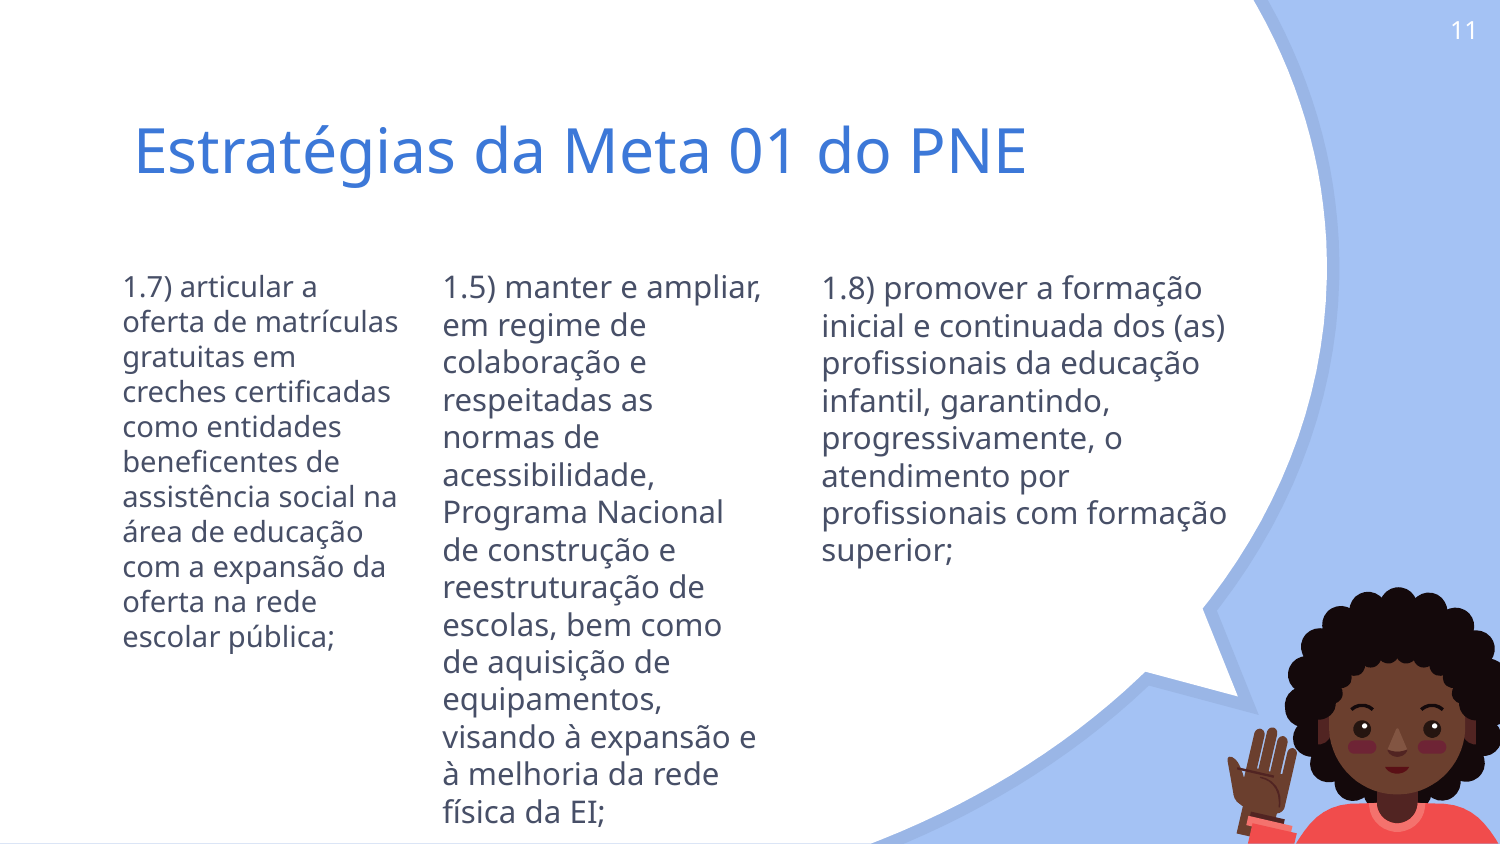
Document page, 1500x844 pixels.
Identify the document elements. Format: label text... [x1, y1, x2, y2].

title Estratégias da Meta 01 do PNE [118, 78, 1346, 201]
slide_number <número> [1403, 0, 1494, 65]
list 1.5) manter e ampliar, em regime de colaboração e respeitadas as normas de acessibilidade, Programa Nacional de construção e reestruturação de escolas, bem como de aquisição de equipamentos, visando à expansão e à melhoria da rede física da EI; [427, 252, 780, 721]
list 1.8) promover a formação inicial e continuada dos (as) profissionais da educação infantil, garantindo, progressivamente, o atendimento por profissionais com formação superior; [806, 253, 1264, 722]
text_box [1227, 587, 1500, 844]
list 1.7) articular a oferta de matrículas gratuitas em creches certificadas como entidades beneficentes de assistência social na área de educação com a expansão da oferta na rede escolar pública; [107, 253, 423, 722]
